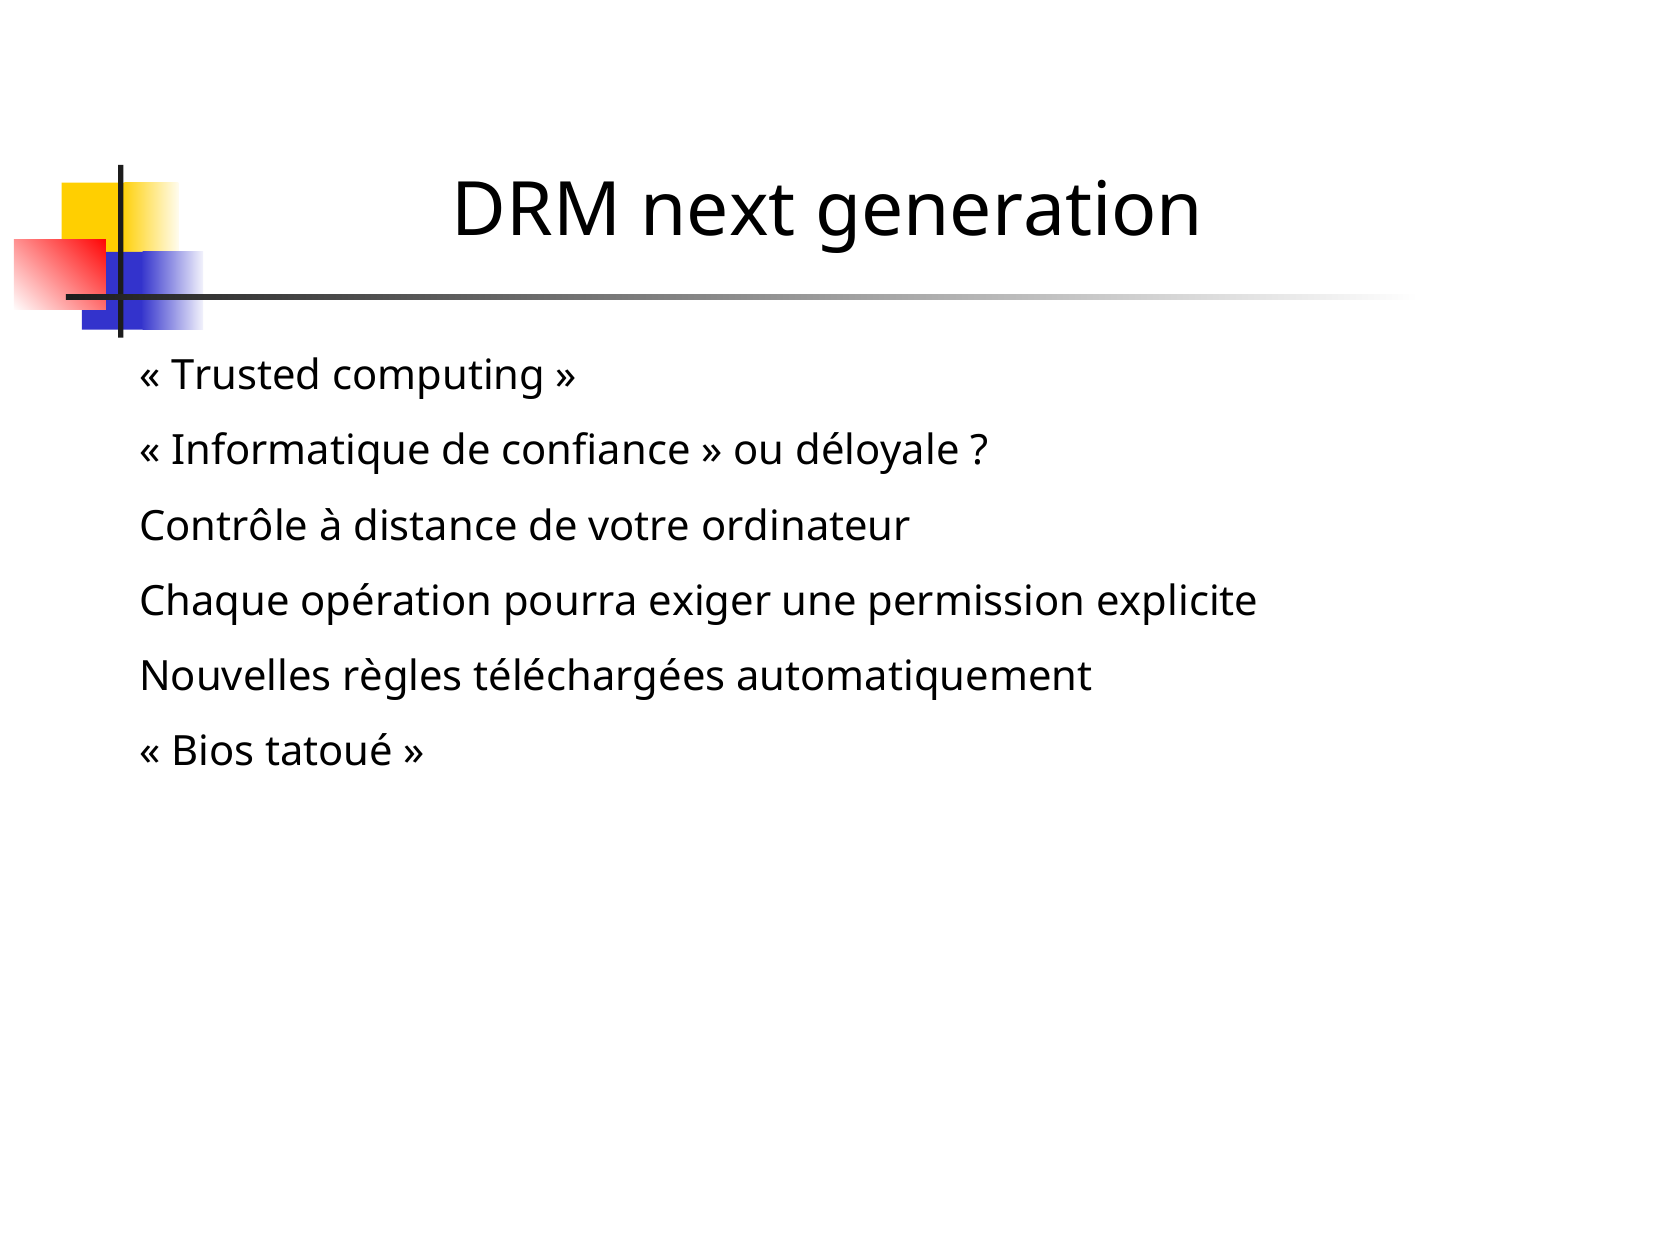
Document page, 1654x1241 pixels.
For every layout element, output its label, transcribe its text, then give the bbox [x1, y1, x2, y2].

title DRM next generation [121, 110, 1534, 303]
list « Trusted computing » « Informatique de confiance » ou déloyale ? Contrôle à distance de votre ordinateur Chaque opération pourra exiger une permission explicite Nouvelles règles téléchargées automatiquement « Bios tatoué » [121, 344, 1534, 1112]
